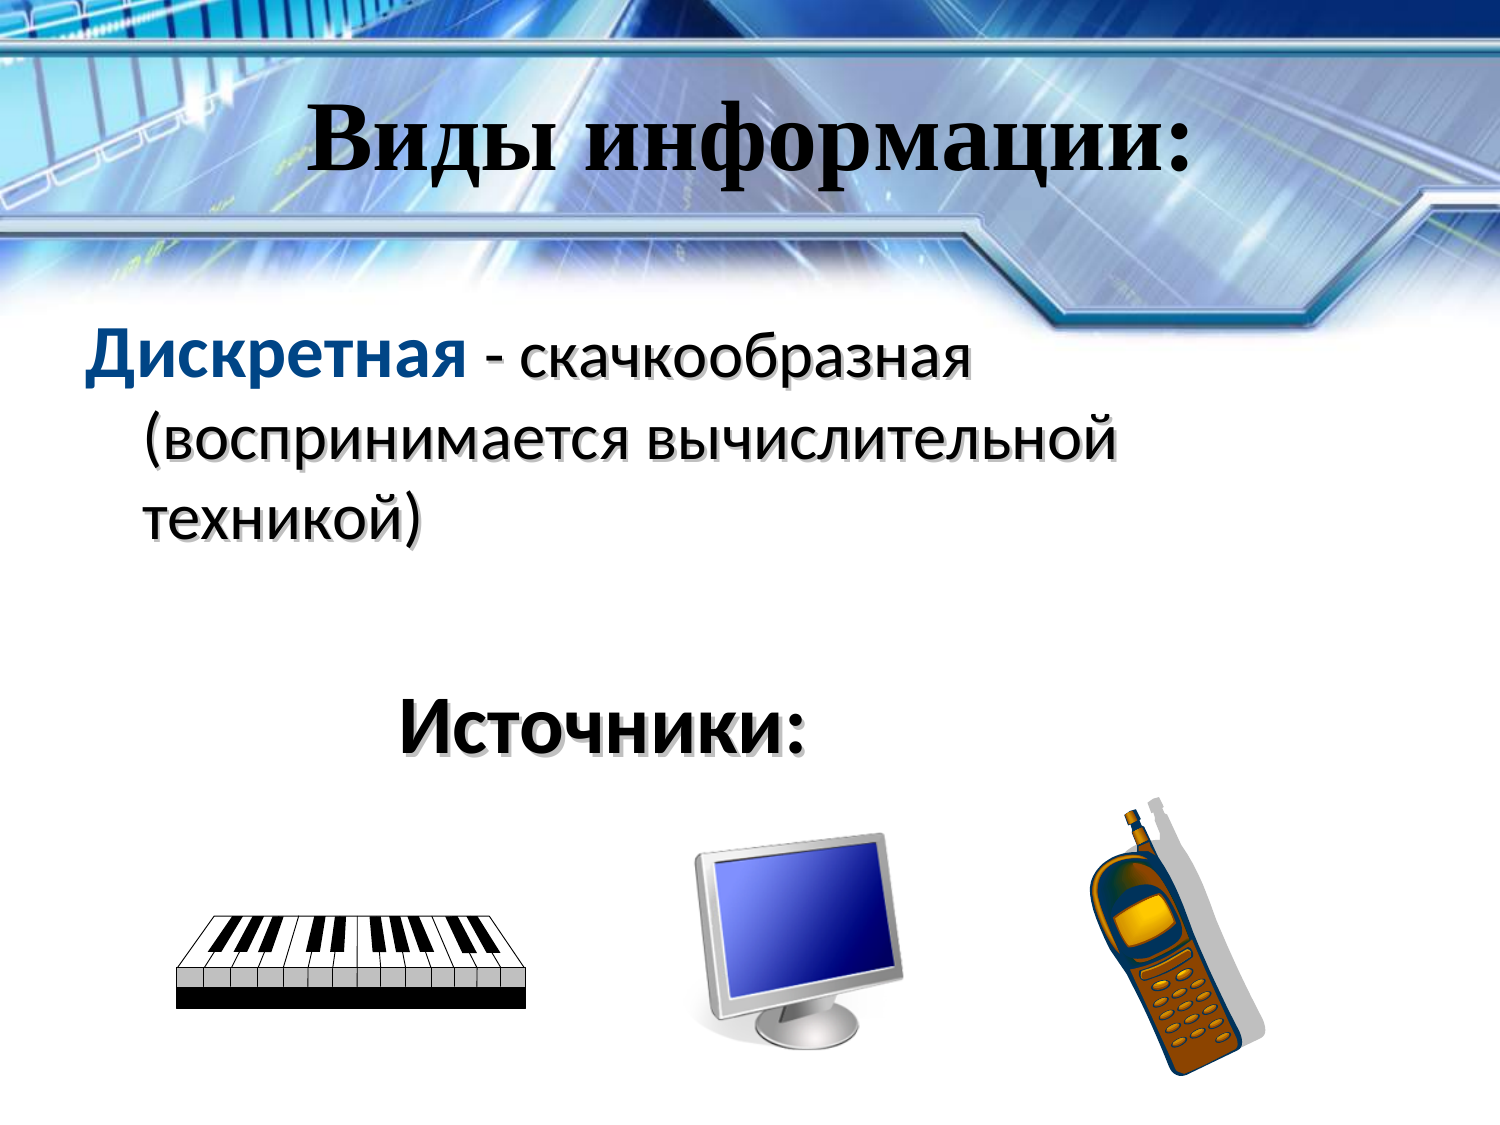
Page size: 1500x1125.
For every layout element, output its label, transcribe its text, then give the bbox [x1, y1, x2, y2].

list Дискретная - скачкообразная (воспринимается вычислительной техникой) Источники: [70, 295, 1421, 1038]
title Виды информации: [76, 36, 1427, 225]
picture [0, 0, 1500, 1125]
